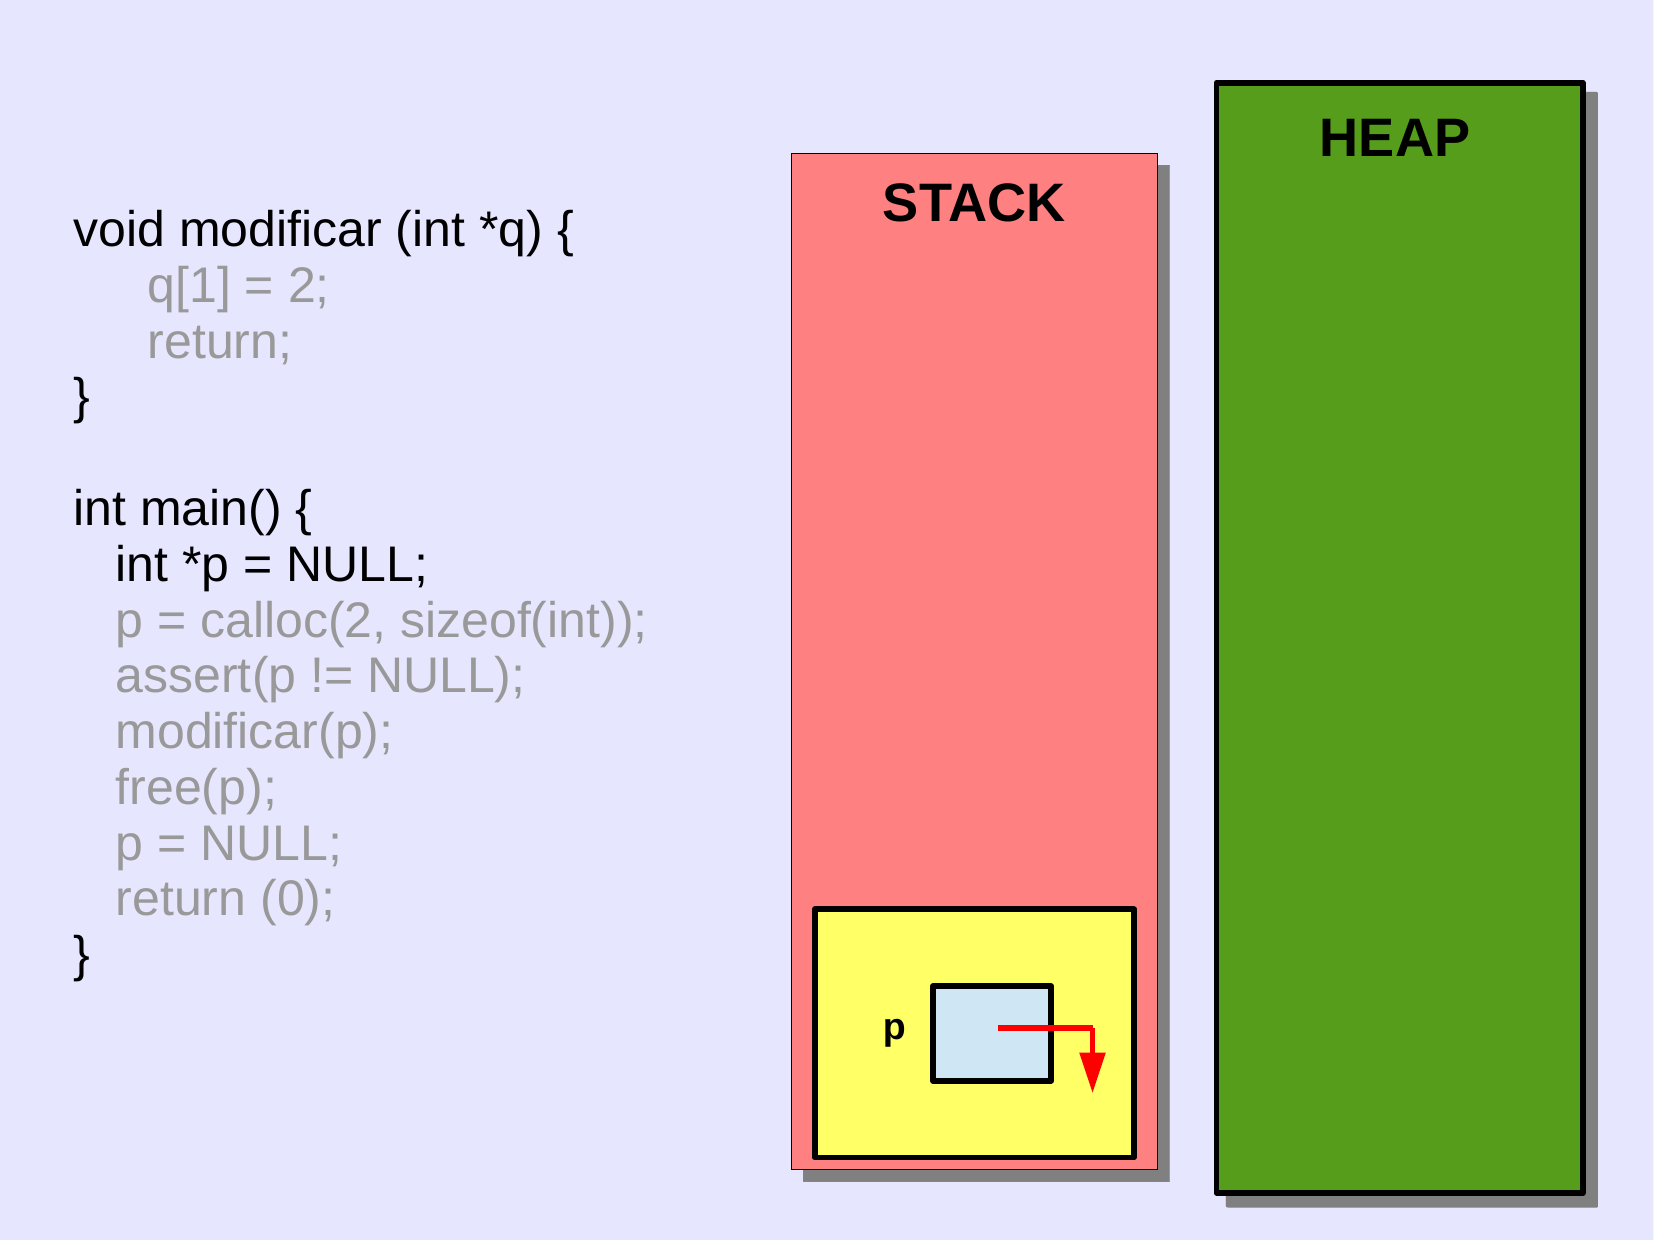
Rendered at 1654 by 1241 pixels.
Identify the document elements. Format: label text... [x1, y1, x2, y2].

text_box HEAP [1305, 100, 1565, 176]
text_box [1216, 82, 1583, 1193]
text_box STACK [868, 165, 1128, 241]
text_box void modificar (int *q) { q[1] = 2; return; } int main() { int *p = NULL; p = calloc(2, sizeof(int)); assert(p != NULL); modificar(p); free(p); p = NULL; return (0); } [59, 82, 792, 1032]
text_box [791, 153, 1158, 1170]
text_box p [868, 998, 928, 1055]
